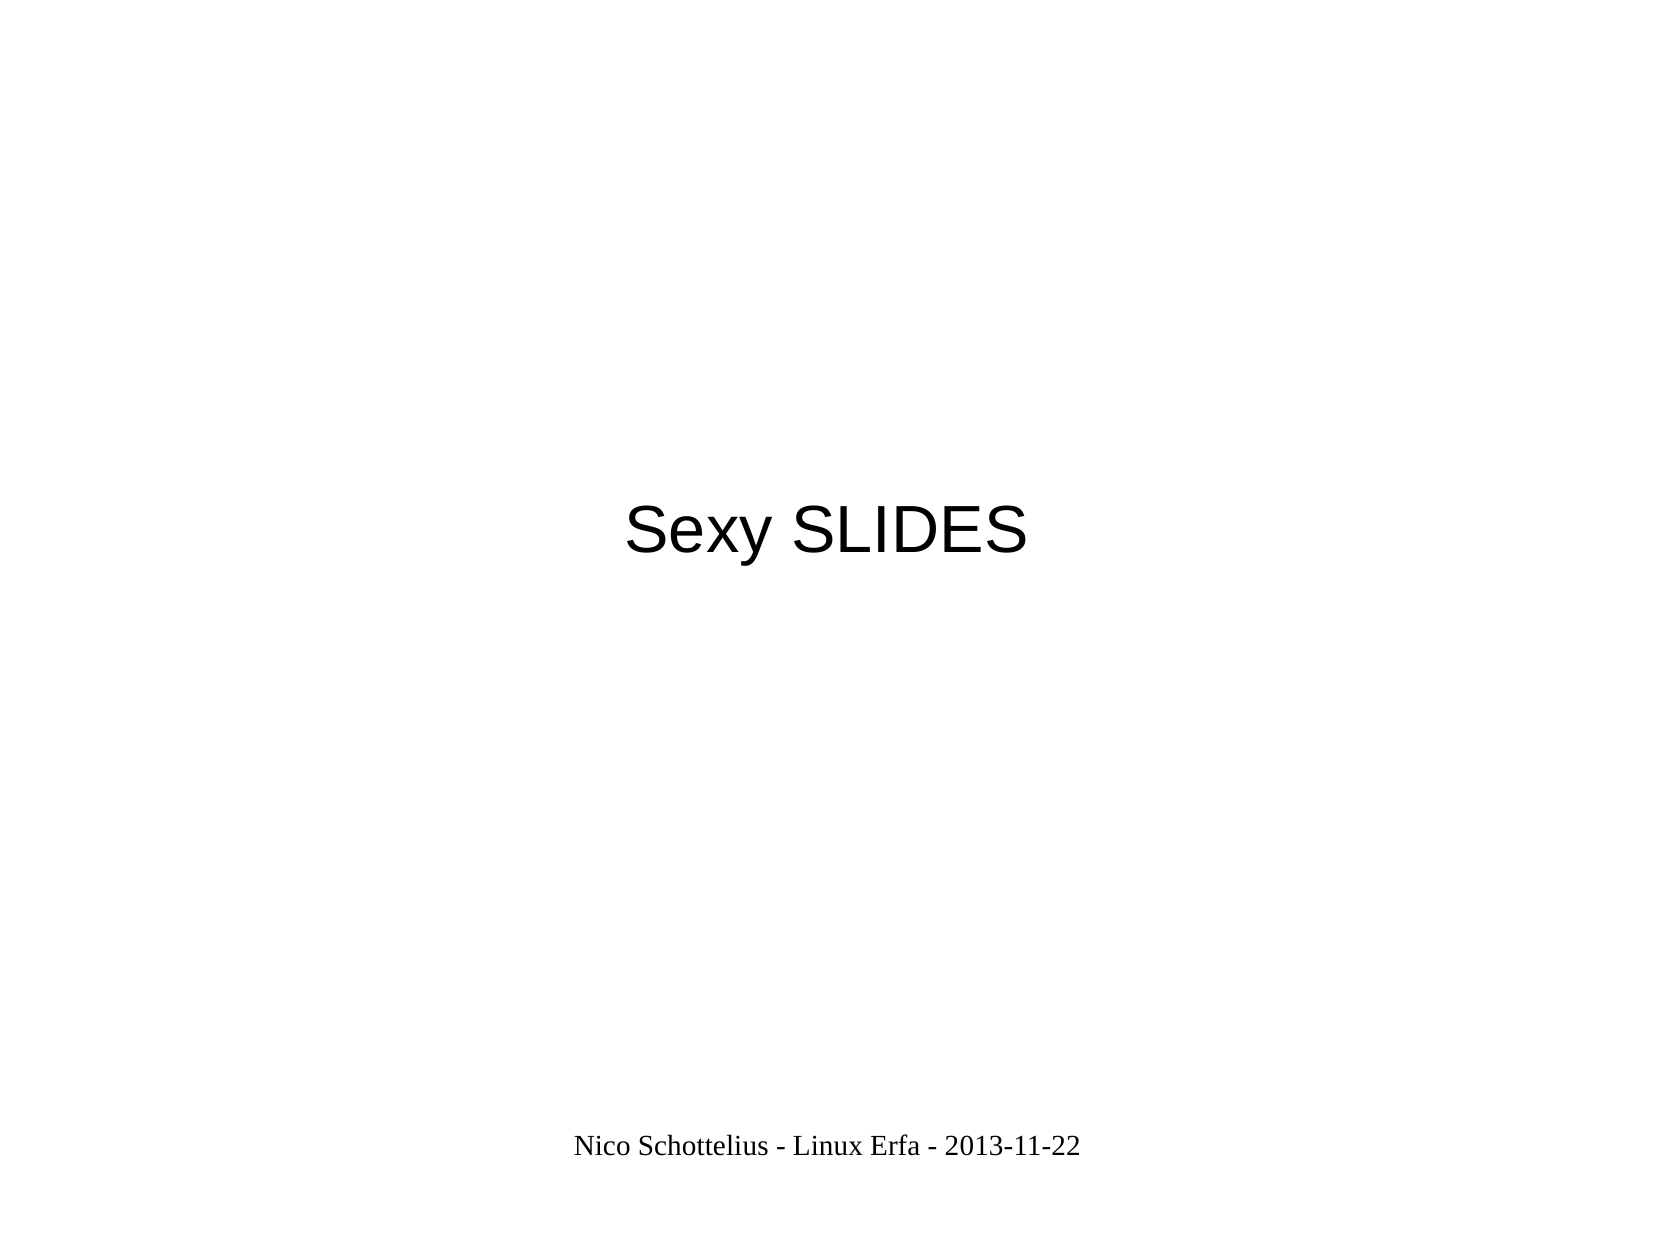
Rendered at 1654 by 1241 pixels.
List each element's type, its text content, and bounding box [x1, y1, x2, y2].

subtitle Sexy SLIDES [82, 49, 1571, 1010]
